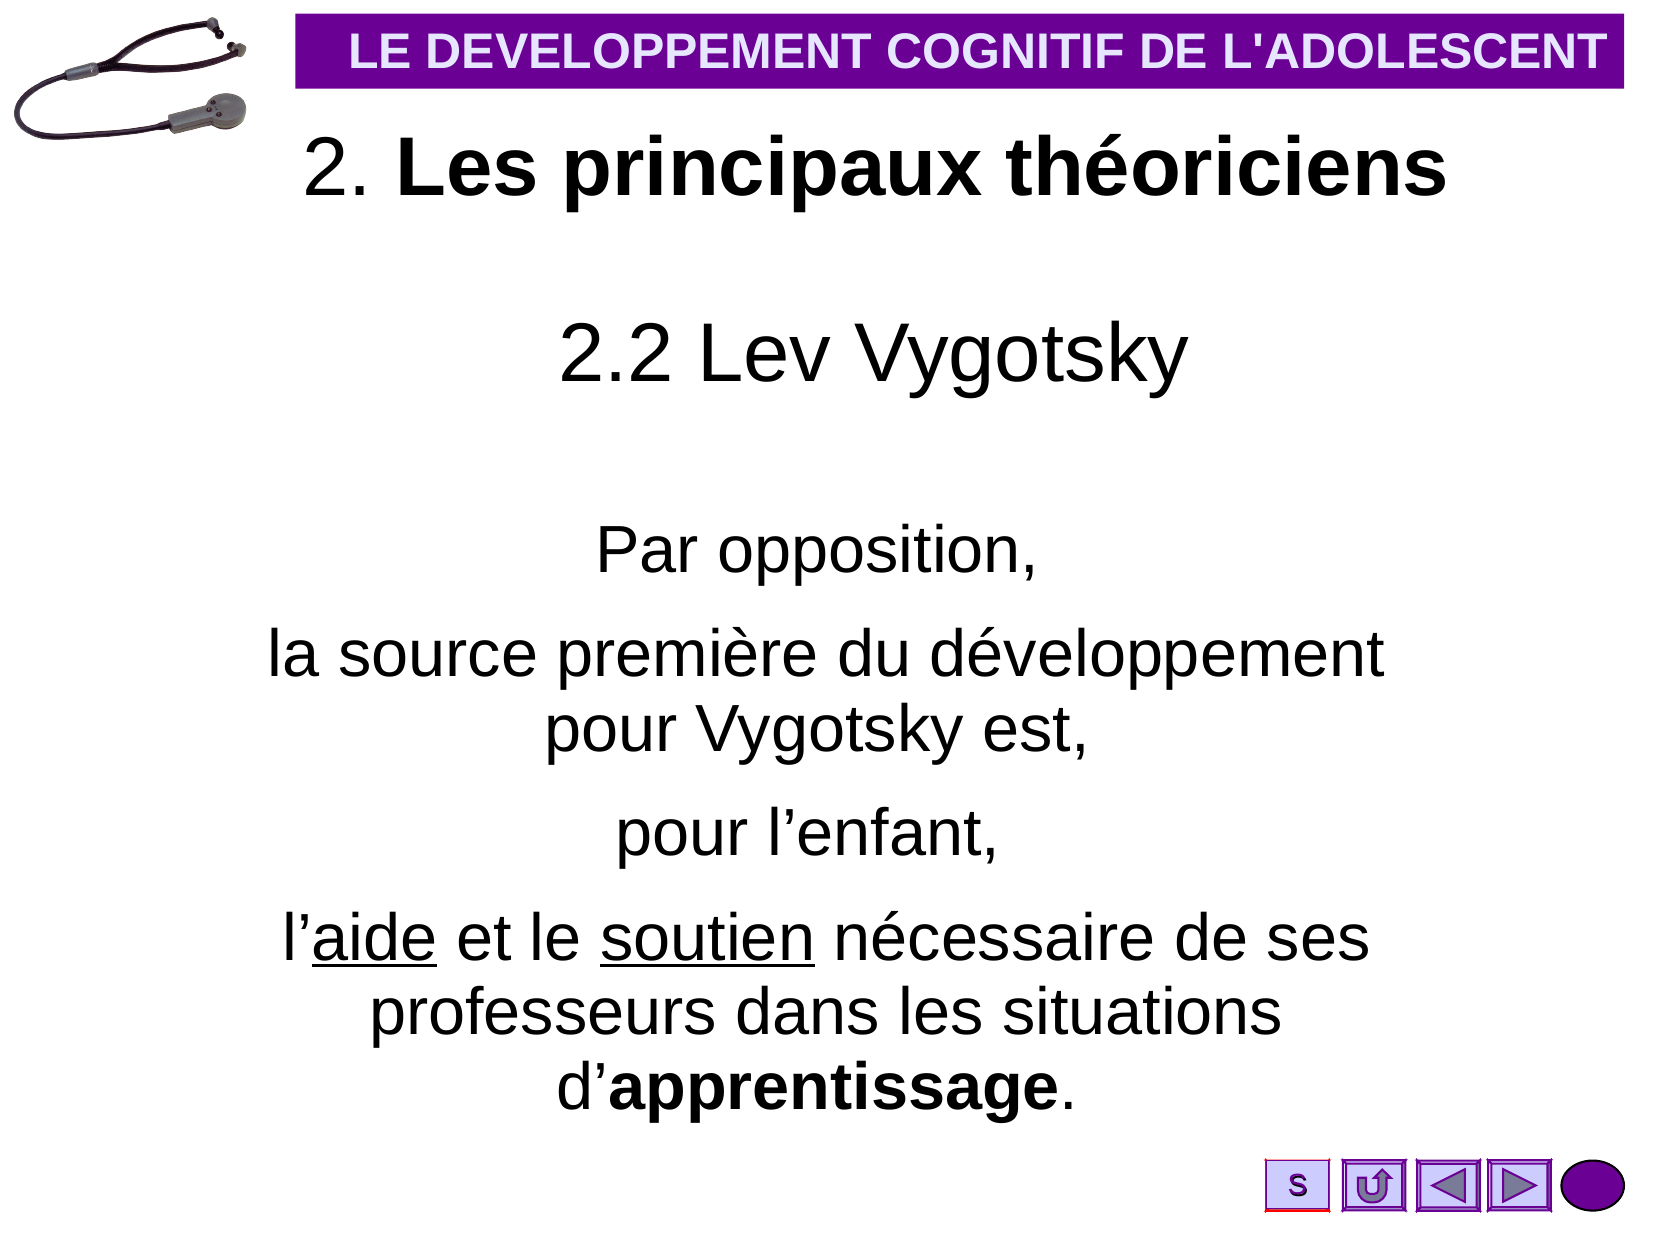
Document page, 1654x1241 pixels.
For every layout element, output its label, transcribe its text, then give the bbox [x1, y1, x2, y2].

text_box [1561, 1160, 1625, 1211]
picture [8, 8, 260, 153]
text_box LE DEVELOPPEMENT COGNITIF DE L'ADOLESCENT [295, 13, 1625, 89]
text_box 2. Les principaux théoriciens 2.2 Lev Vygotsky [287, 112, 1466, 407]
list Par opposition, la source première du développement pour Vygotsky est, pour l’enfant, l’aide et le soutien nécessaire de ses professeurs dans les situations d’apprentissage. [189, 400, 1465, 1132]
